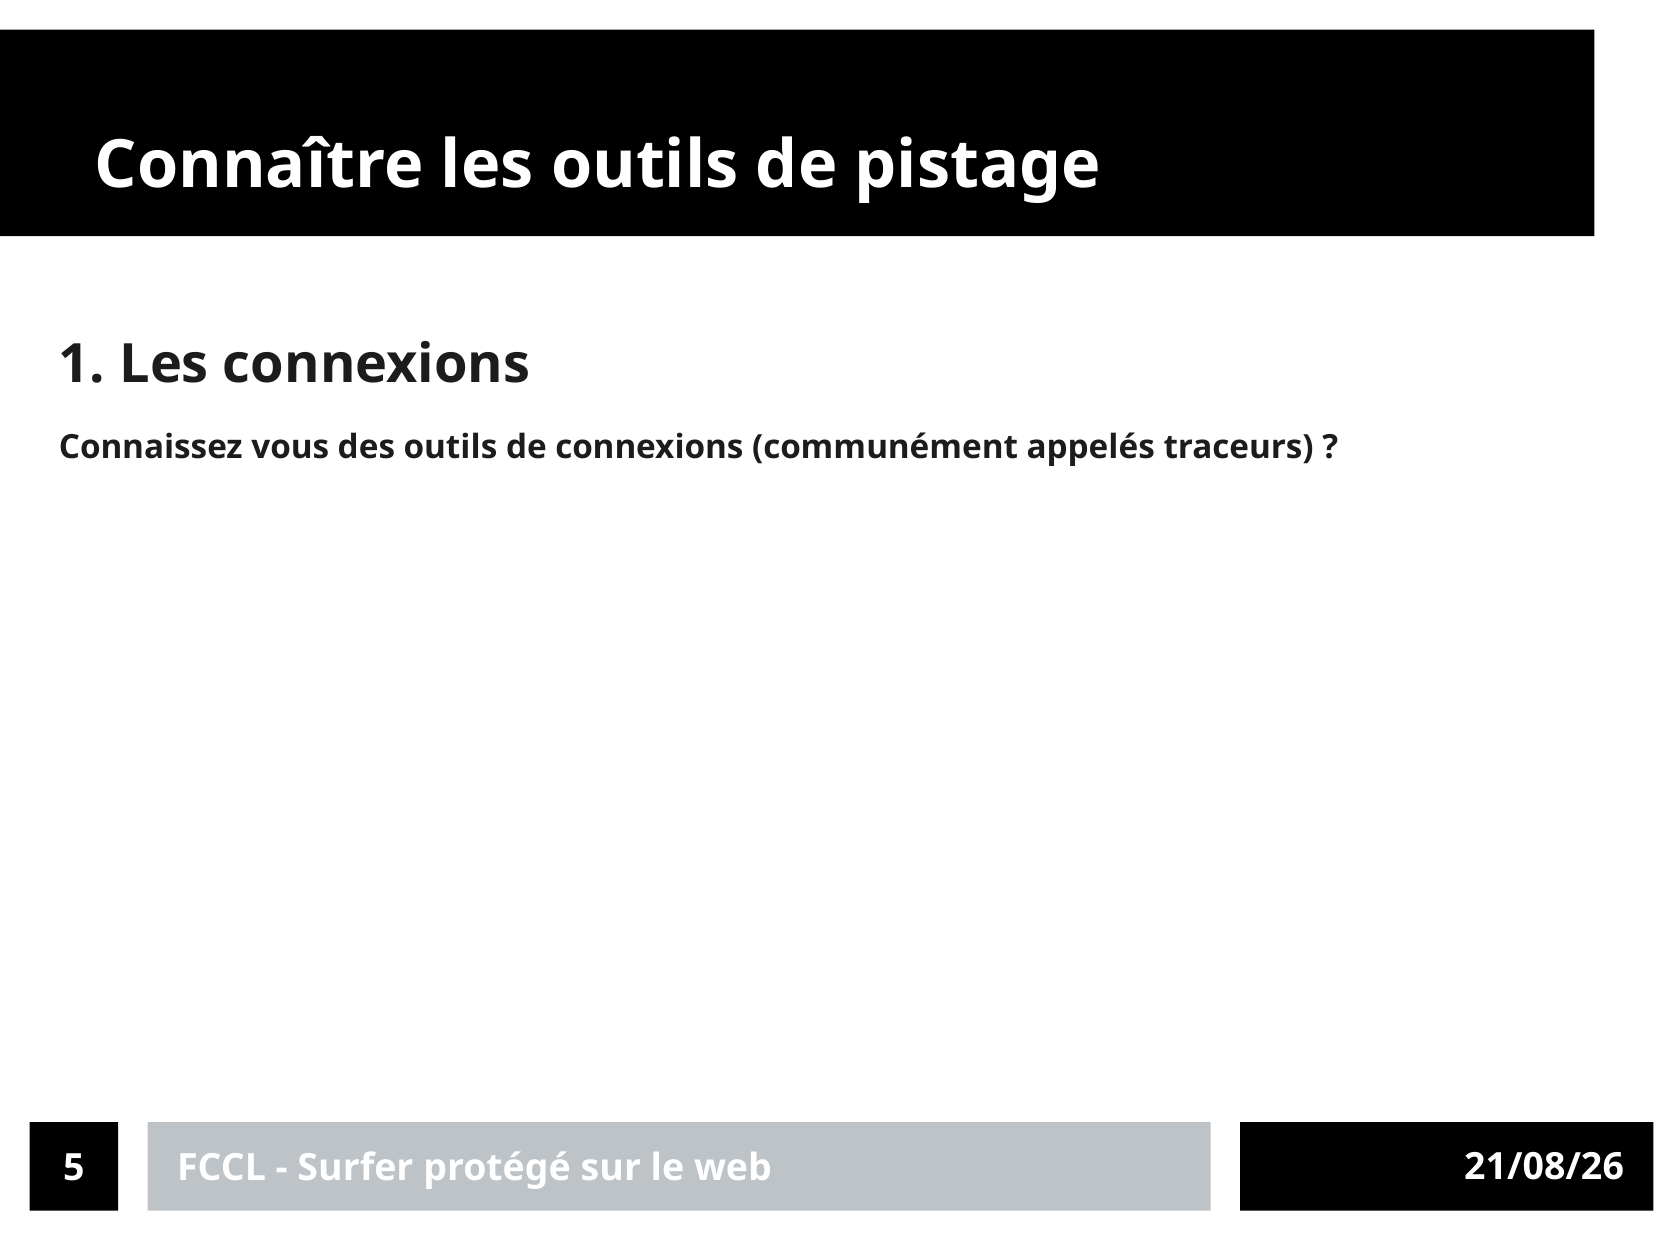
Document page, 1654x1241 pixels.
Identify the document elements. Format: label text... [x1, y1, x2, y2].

list 1. Les connexions Connaissez vous des outils de connexions (communément appelés traceurs) ? [59, 324, 1565, 1093]
title Connaître les outils de pistage [59, 59, 1595, 207]
